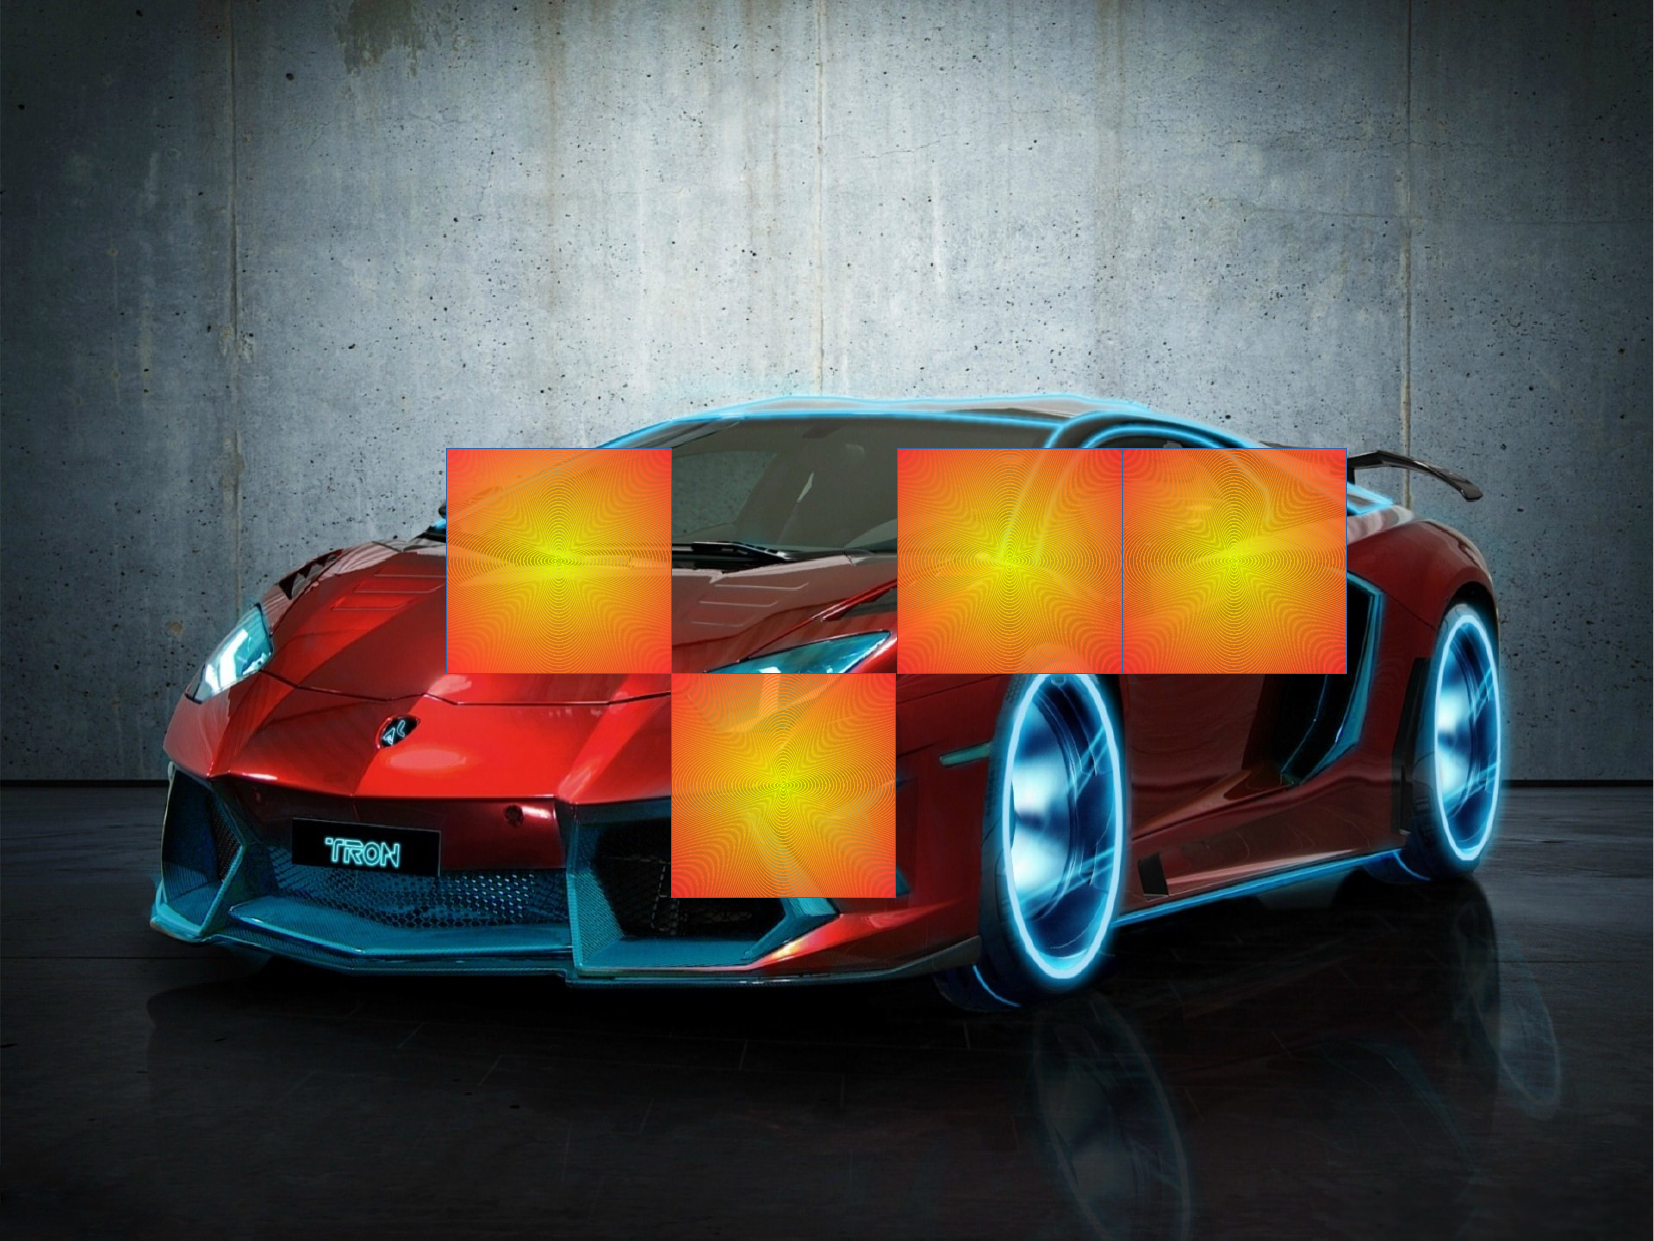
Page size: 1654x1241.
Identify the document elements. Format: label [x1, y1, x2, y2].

picture [0, 0, 1654, 1241]
text_box [897, 448, 1347, 674]
text_box [446, 448, 896, 898]
